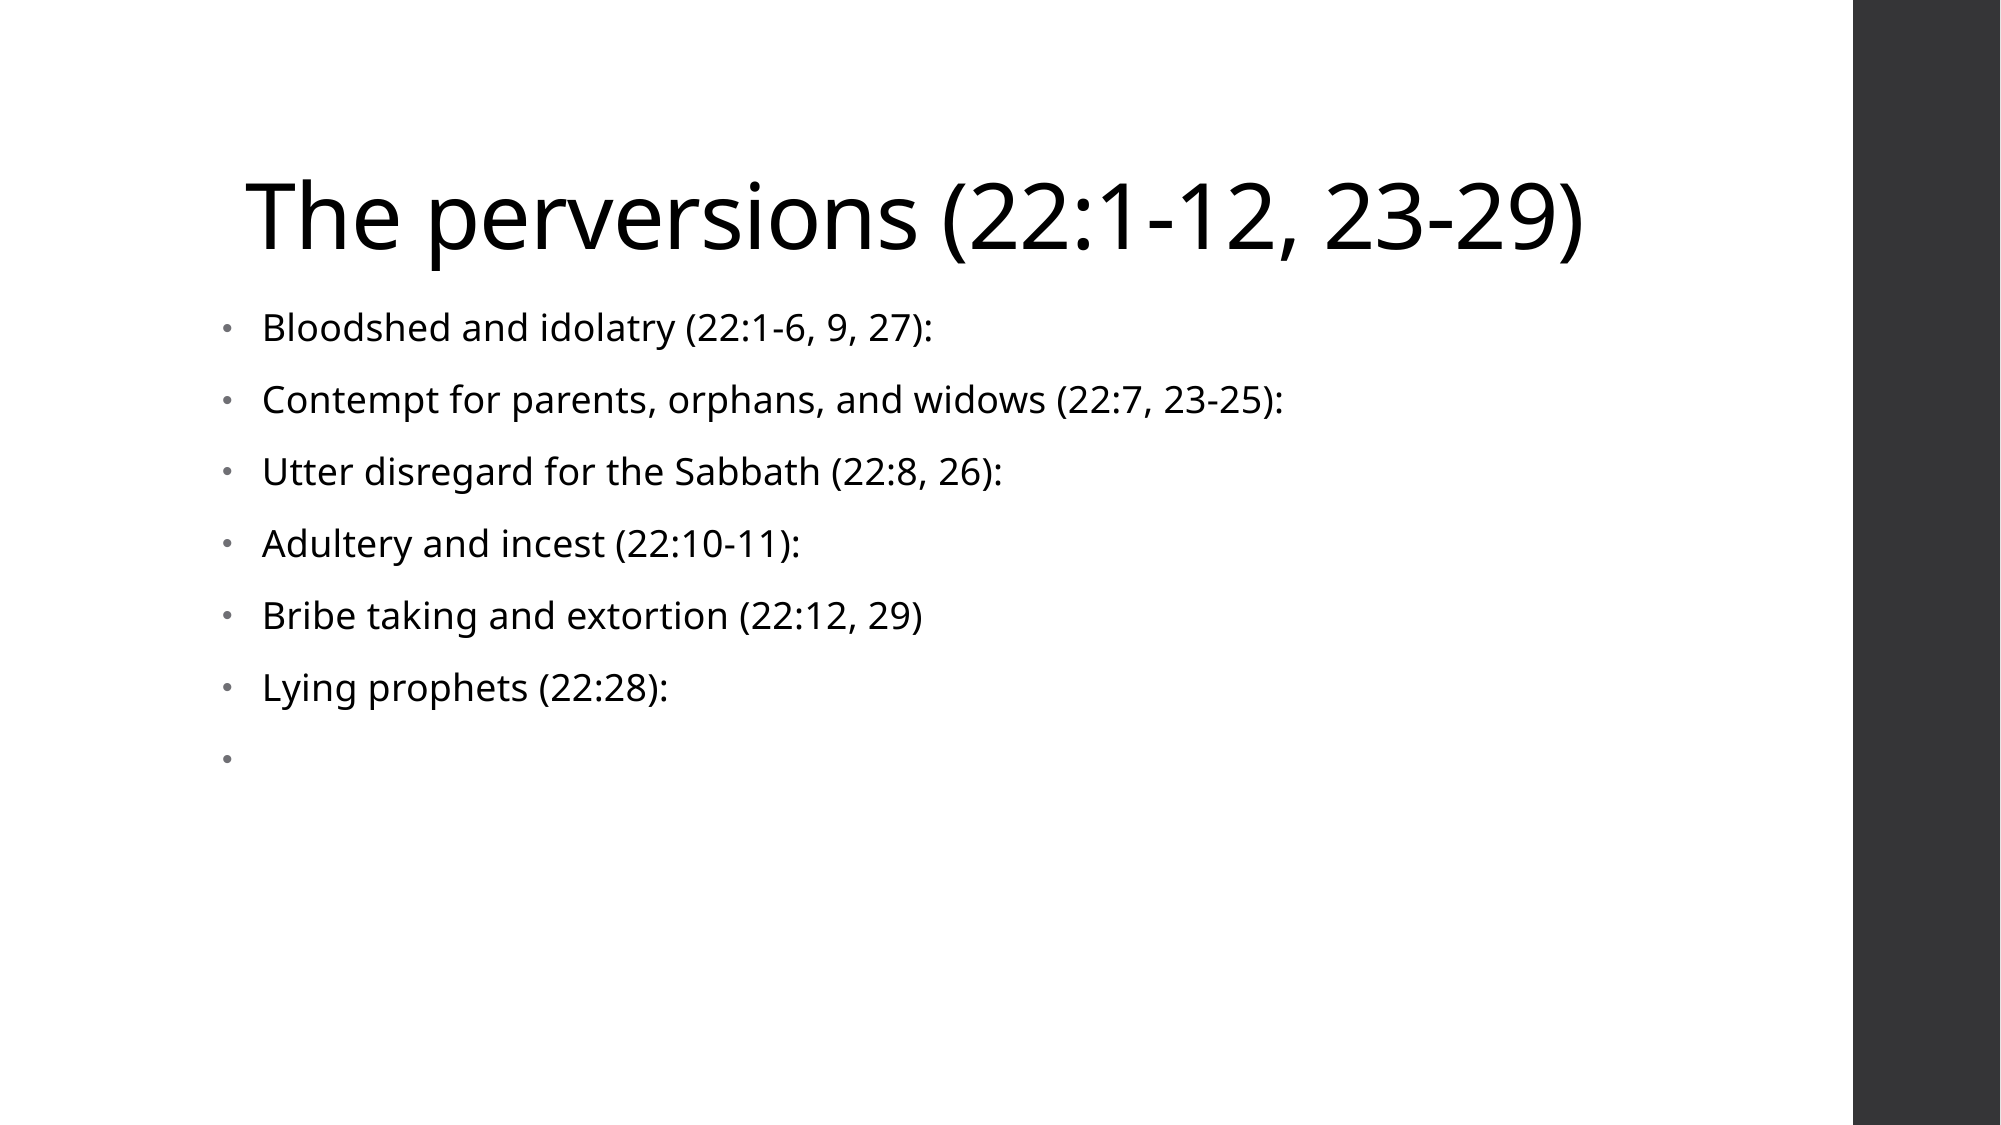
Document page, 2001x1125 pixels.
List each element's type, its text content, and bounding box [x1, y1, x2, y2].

title The perversions (22:1-12, 23-29) [206, 60, 1797, 278]
list Bloodshed and idolatry (22:1-6, 9, 27): Contempt for parents, orphans, and widows (22:7, 23-25): Utter disregard for the Sabbath (22:8, 26): Adultery and incest (22:10-11): Bribe taking and extortion (22:12, 29) Lying prophets (22:28): [206, 299, 1617, 1014]
